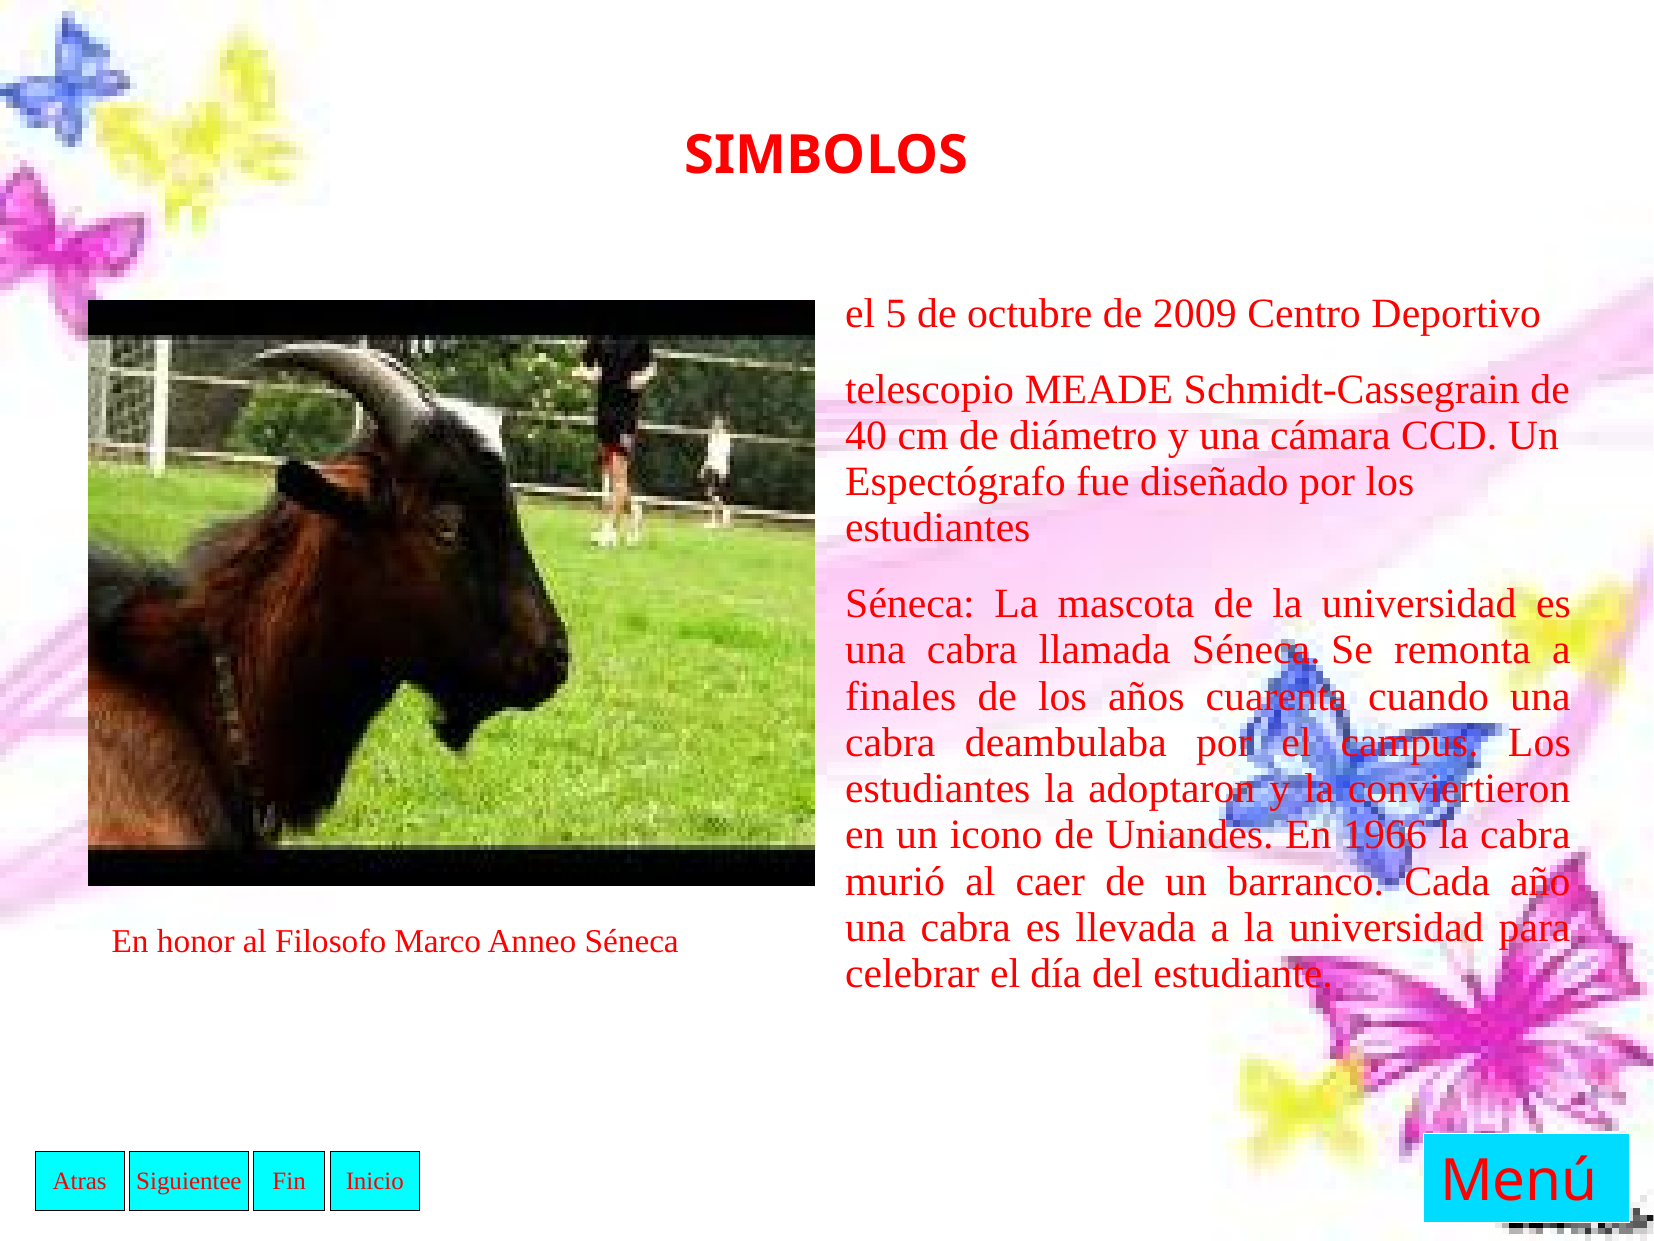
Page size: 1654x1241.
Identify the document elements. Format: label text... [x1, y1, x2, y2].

text_box Inicio [330, 1151, 420, 1211]
text_box Menú [1423, 1133, 1630, 1223]
text_box Fin [253, 1151, 325, 1211]
picture [0, 0, 1654, 1241]
list el 5 de octubre de 2009 Centro Deportivo telescopio MEADE Schmidt-Cassegrain de 40 cm de diámetro y una cámara CCD. Un Espectógrafo fue diseñado por los estudiantes Séneca: La mascota de la universidad es una cabra llamada Séneca. Se remonta a finales de los años cuarenta cuando una cabra deambulaba por el campus. Los estudiantes la adoptaron y la conviertieron en un icono de Uniandes. En 1966 la cabra murió al caer de un barranco. Cada año una cabra es llevada a la universidad para celebrar el día del estudiante. [845, 290, 1572, 1094]
text_box Atras [35, 1151, 125, 1211]
title SIMBOLOS [82, 56, 1571, 250]
text_box Siguientee [129, 1151, 249, 1211]
text_box En honor al Filosofo Marco Anneo Séneca [88, 915, 798, 1004]
